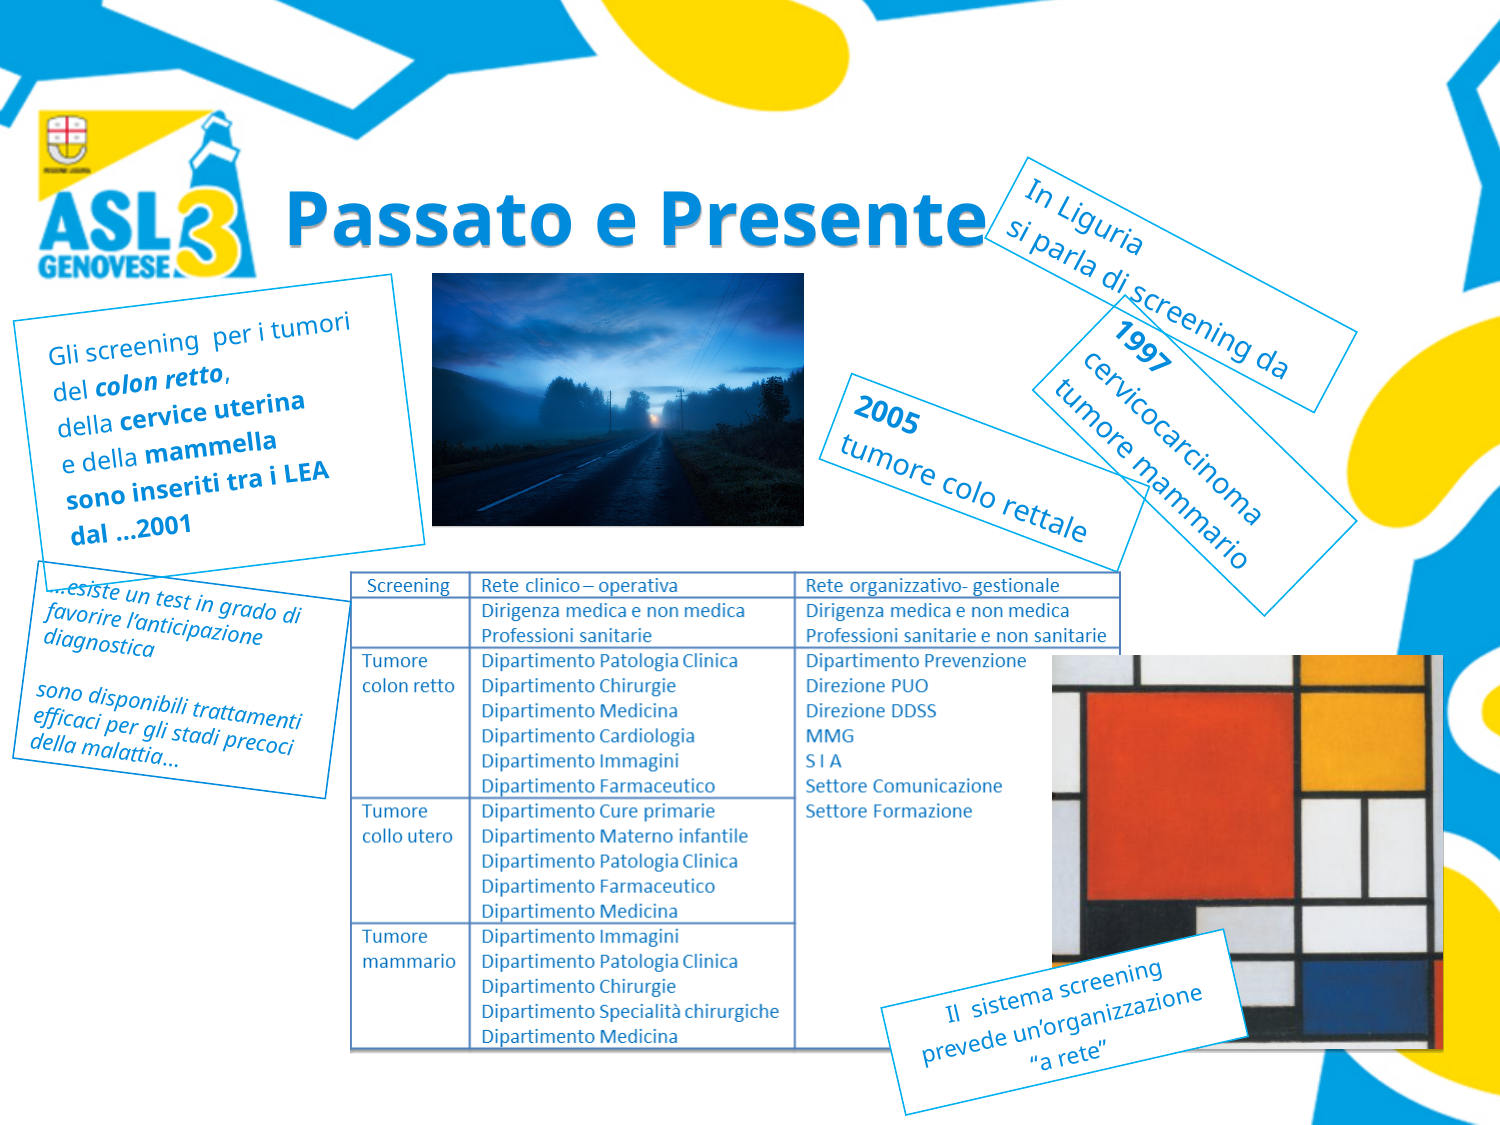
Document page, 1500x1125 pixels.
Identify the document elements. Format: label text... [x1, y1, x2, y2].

picture [350, 567, 1443, 1062]
text_box Gli screening per i tumori del colon retto, della cervice uterina e della mammella sono inseriti tra i LEA dal …2001 [13, 274, 425, 592]
text_box 1997 cervicocarcinoma tumore mammario [1032, 307, 1357, 616]
text_box In Liguria si parla di screening da [985, 157, 1357, 413]
text_box …esiste un test in grado di favorire l’anticipazione diagnostica sono disponibili trattamenti efficaci per gli stadi precoci della malattia… [12, 561, 351, 799]
title Passato e Presente [268, 157, 1051, 274]
title Passato e Presente [1030, 157, 1331, 274]
text_box 2005 tumore colo rettale [819, 373, 1150, 567]
text_box Il sistema screening prevede un’organizzazione “a rete” [881, 929, 1249, 1116]
picture [432, 273, 804, 526]
